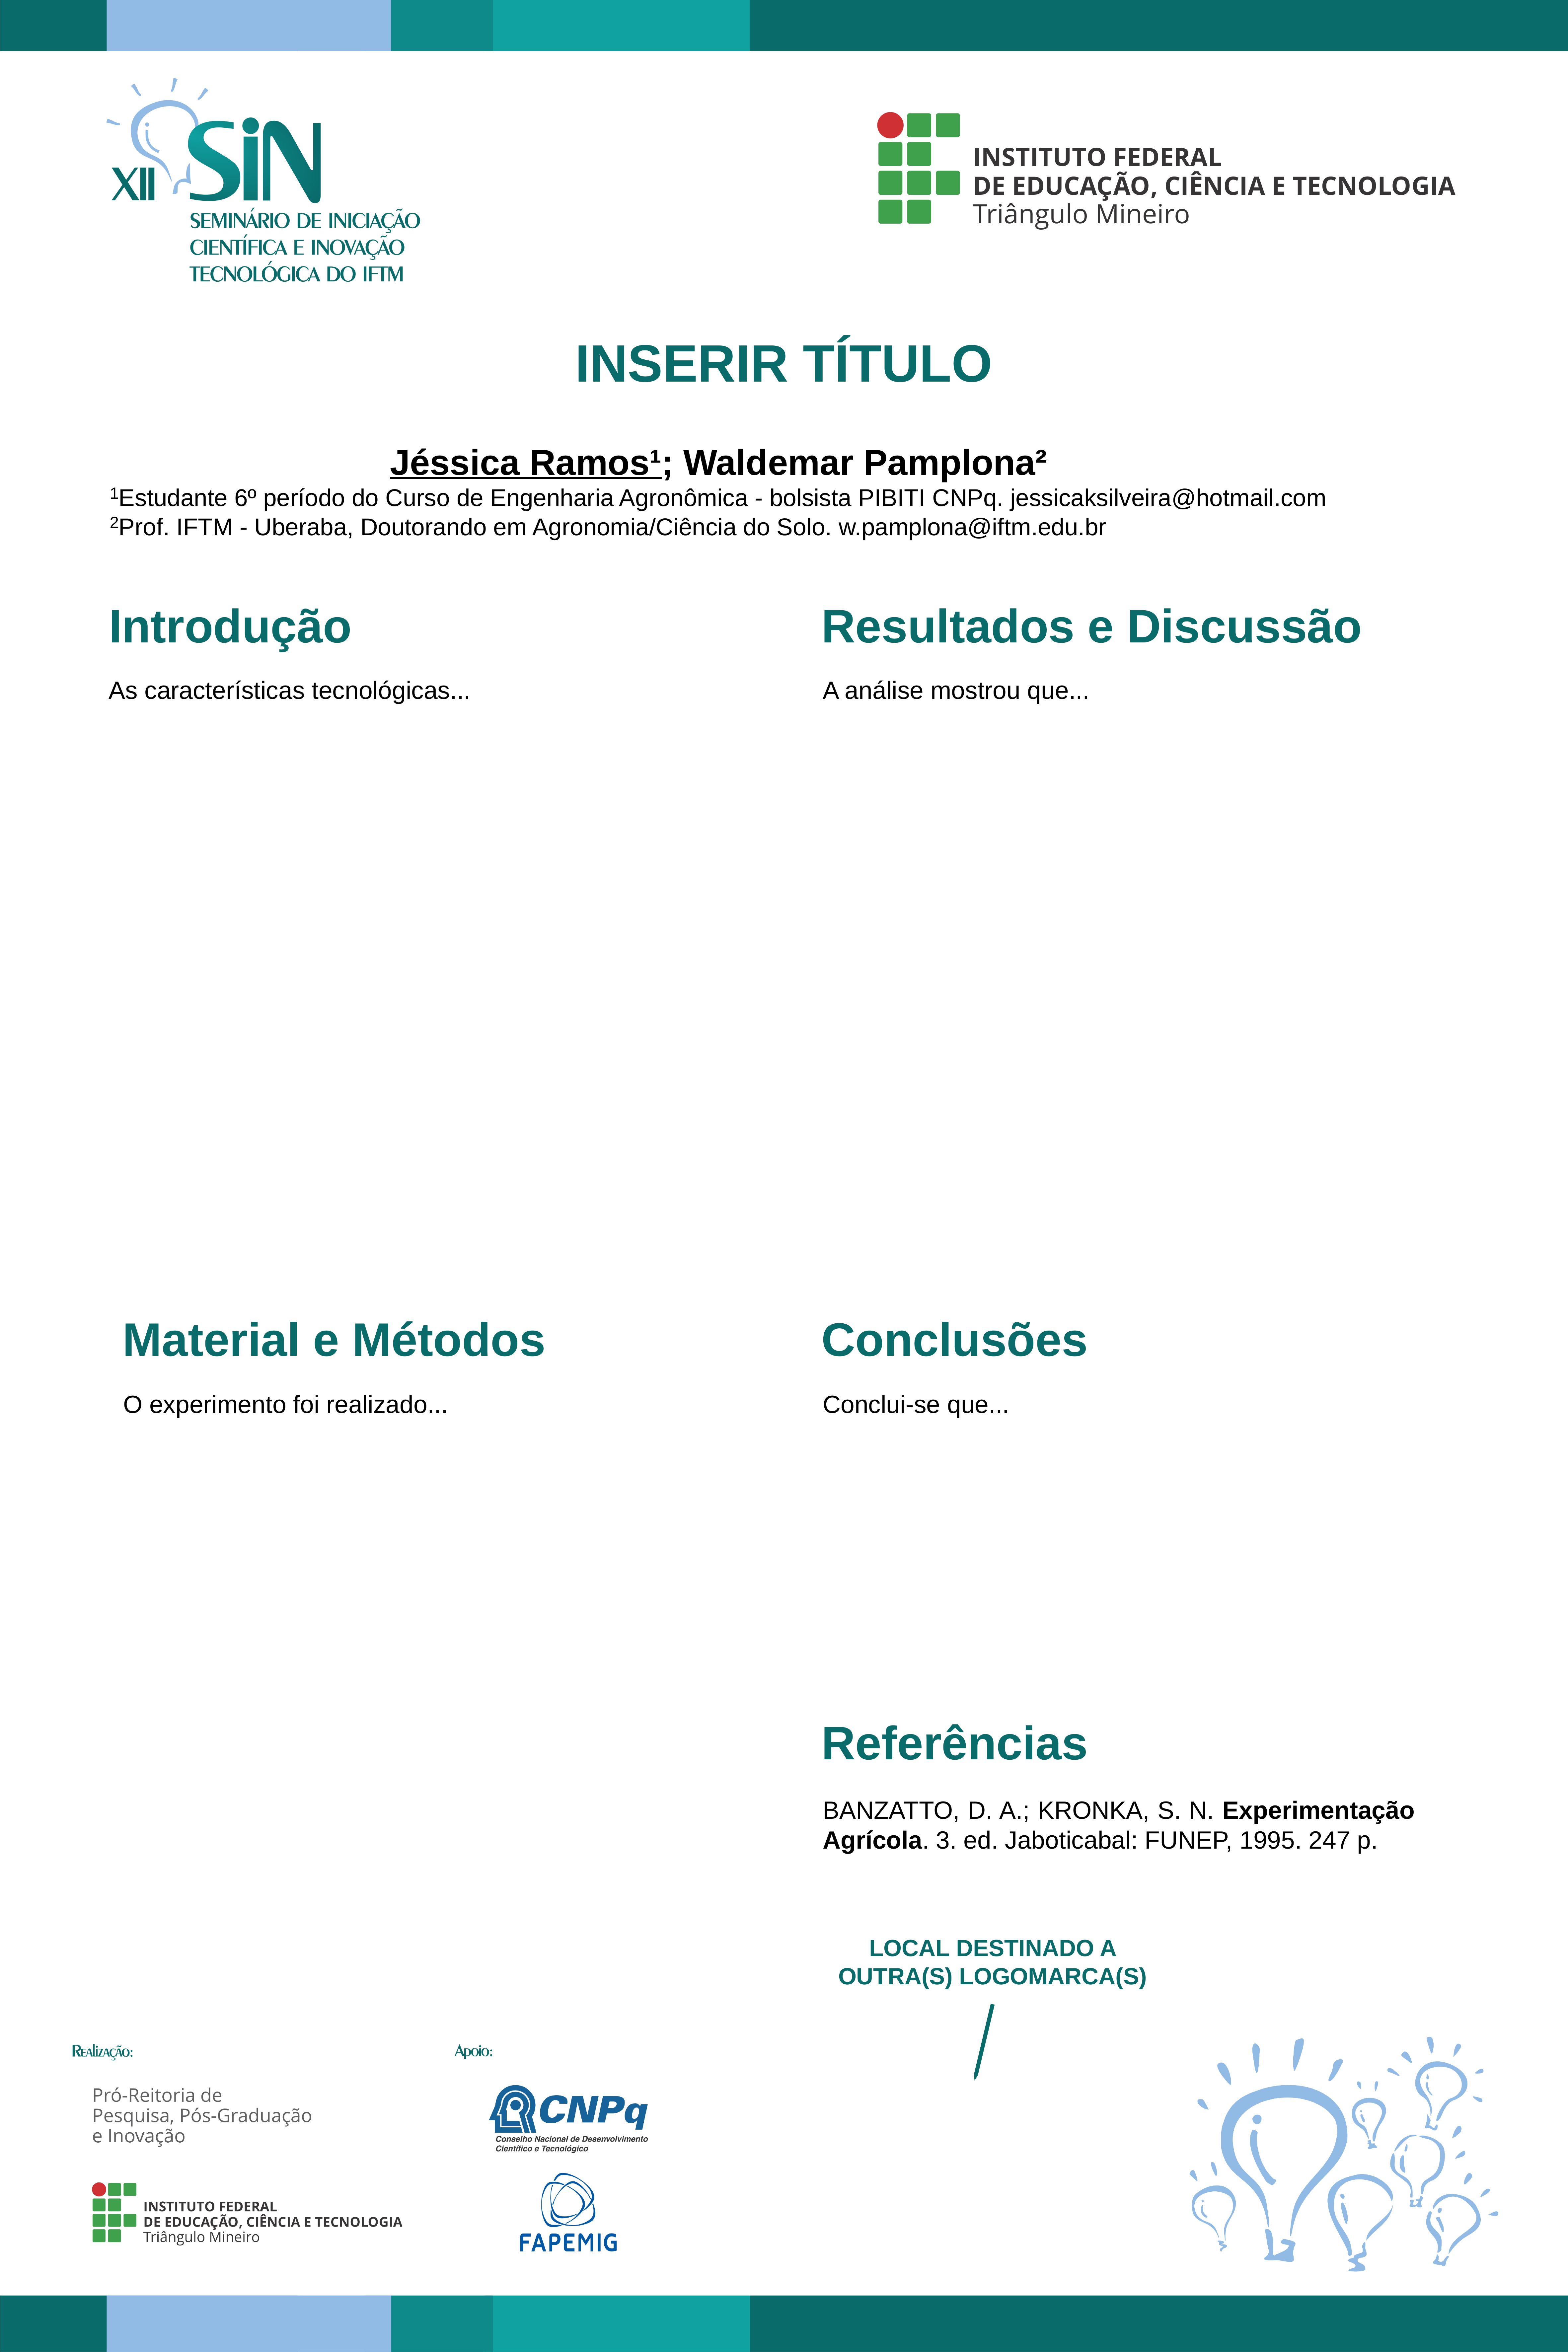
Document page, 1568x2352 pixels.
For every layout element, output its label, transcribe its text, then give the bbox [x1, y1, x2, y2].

text_box INSERIR TÍTULO [0, 317, 1568, 405]
text_box Introdução [84, 584, 377, 665]
picture [0, 2033, 1568, 2352]
text_box Referências [798, 1701, 1197, 1782]
text_box Jéssica Ramos¹; Waldemar Pamplona² 1Estudante 6º período do Curso de Engenharia Agronômica - bolsista PIBITI CNPq. jessicaksilveira@hotmail.com 2Prof. IFTM - Uberaba, Doutorando em Agronomia/Ciência do Solo. w.pamplona@iftm.edu.br [86, 427, 1482, 553]
text_box BANZATTO, D. A.; KRONKA, S. N. Experimentação Agrícola. 3. ed. Jaboticabal: FUNEP, 1995. 247 p. [818, 1792, 1460, 1856]
text_box Conclusões [798, 1297, 1115, 1378]
text_box O experimento foi realizado... [118, 1386, 761, 1421]
text_box Material e Métodos [99, 1297, 574, 1378]
text_box A análise mostrou que... [818, 672, 1460, 706]
text_box Resultados e Discussão [798, 584, 1392, 665]
text_box Conclui-se que... [818, 1386, 1460, 1421]
text_box As características tecnológicas... [104, 672, 746, 706]
picture [0, 0, 1568, 282]
text_box LOCAL DESTINADO A OUTRA(S) LOGOMARCA(S) [827, 1930, 1159, 1993]
